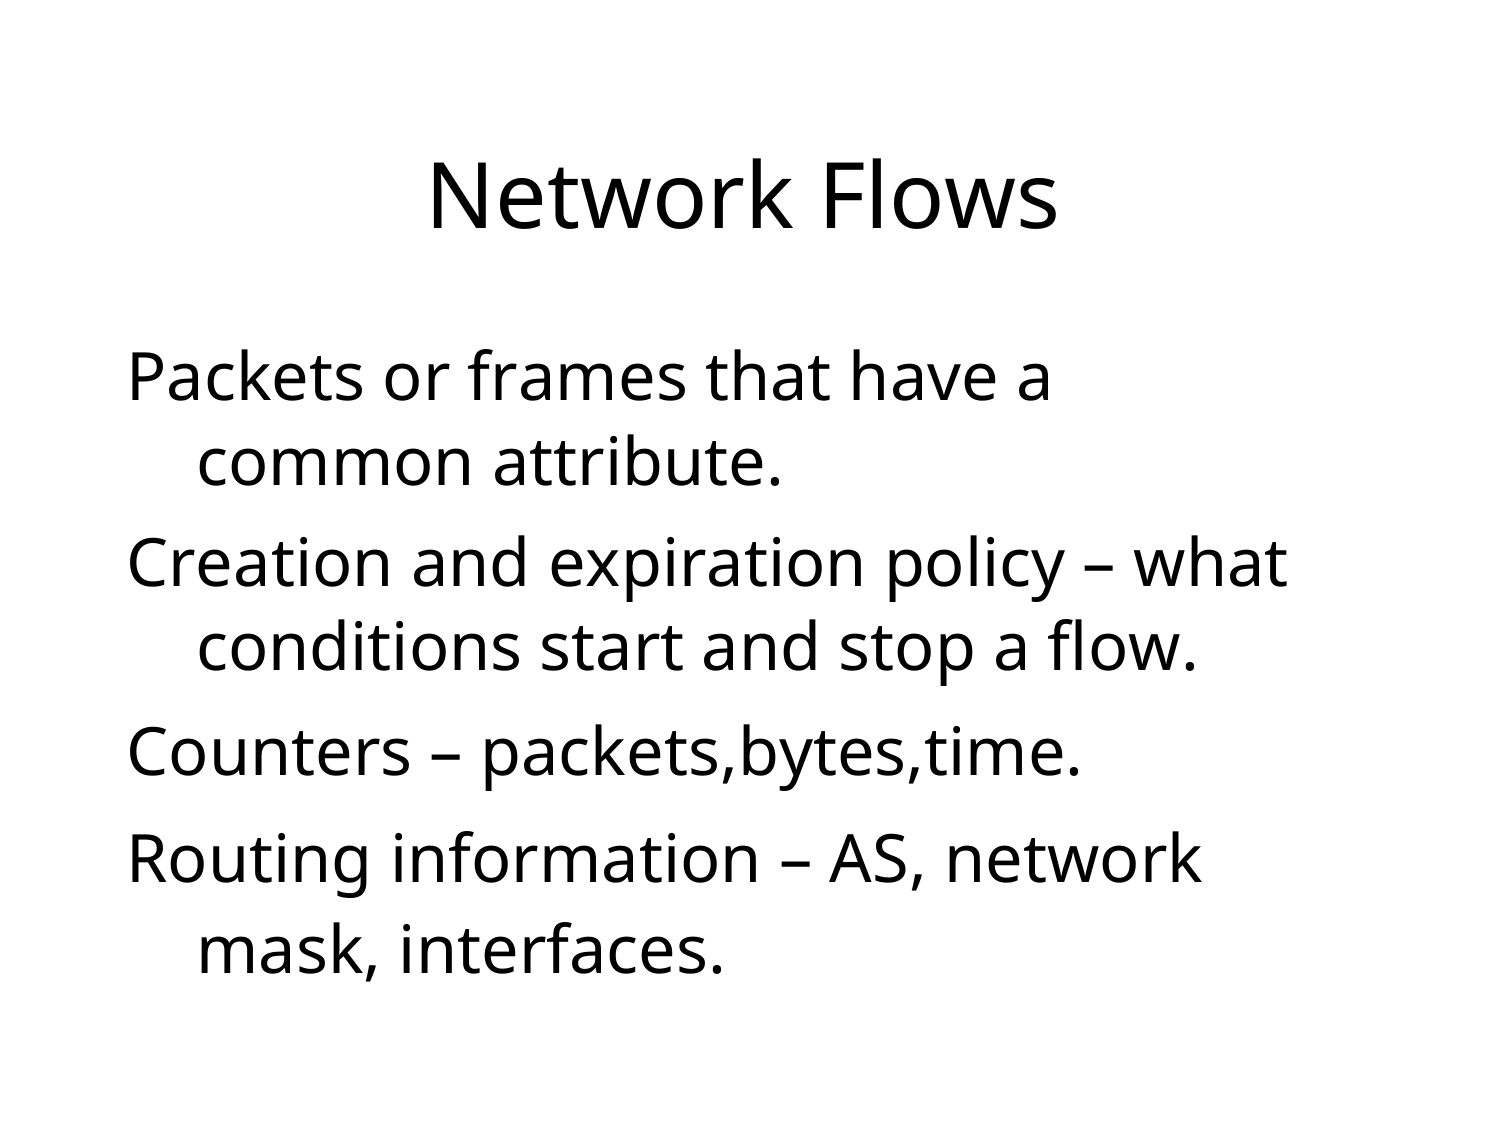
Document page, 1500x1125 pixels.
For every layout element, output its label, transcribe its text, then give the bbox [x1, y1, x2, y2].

list Packets or frames that have a common attribute. Creation and expiration policy – what conditions start and stop a flow. Counters – packets,bytes,time. Routing information – AS, network mask, interfaces. [112, 324, 1388, 1125]
title Network Flows [112, 62, 1388, 324]
